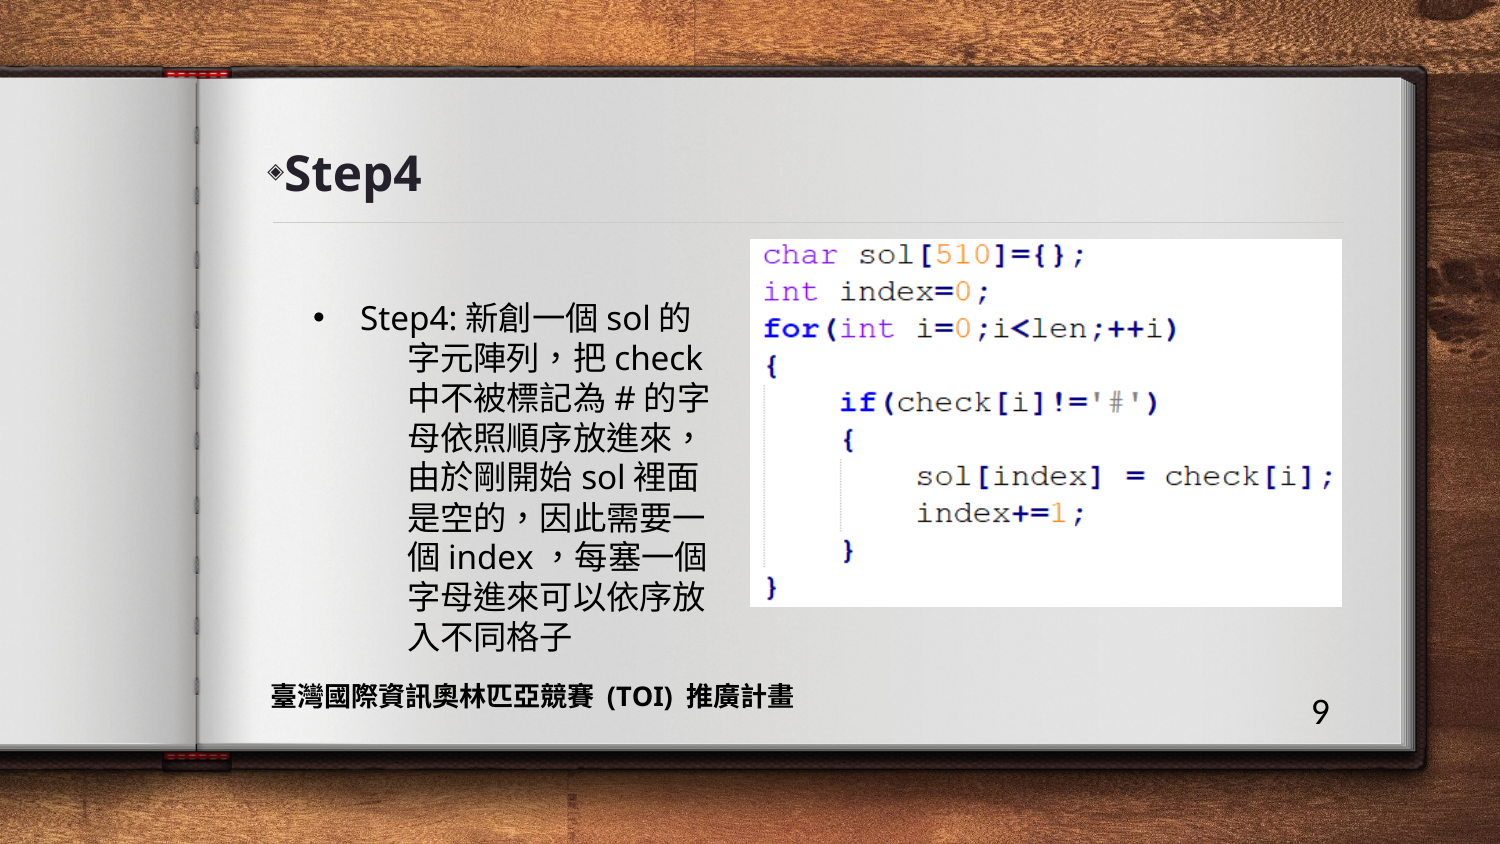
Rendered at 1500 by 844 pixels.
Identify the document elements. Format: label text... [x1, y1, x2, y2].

picture [750, 239, 1342, 607]
text_box Step4:新創一個sol的字元陣列，把check中不被標記為#的字母依照順序放進來，由於剛開始sol裡面是空的，因此需要一個index，每塞一個字母進來可以依序放入不同格子 [298, 289, 730, 628]
text_box [1295, 672, 1386, 737]
list Step4 [252, 126, 1194, 216]
